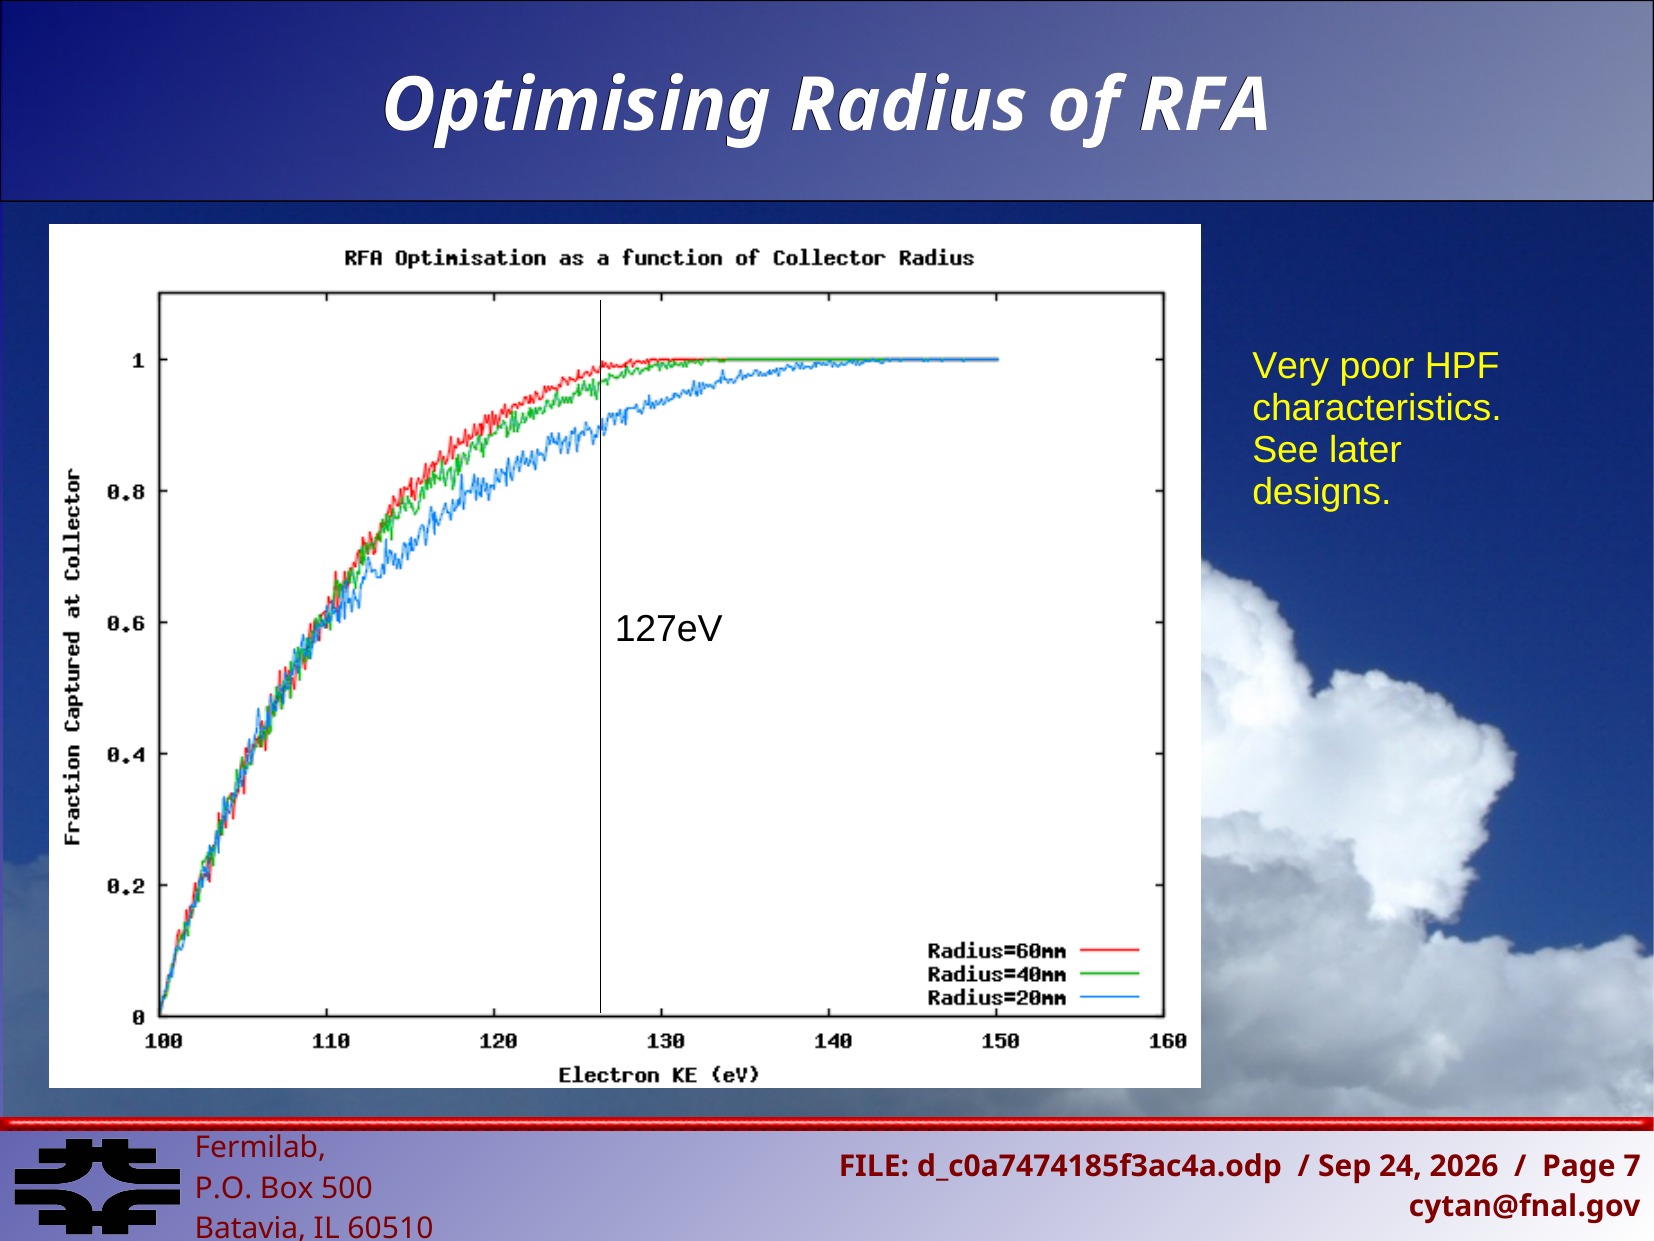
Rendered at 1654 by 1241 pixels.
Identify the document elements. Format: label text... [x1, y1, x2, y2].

text_box Very poor HPF characteristics. See later designs. [1237, 337, 1538, 521]
picture [3, 197, 1653, 201]
picture [0, 202, 1654, 1131]
text_box 127eV [600, 600, 788, 657]
title Optimising Radius of RFA [0, 7, 1654, 197]
picture [3, 1, 1653, 7]
picture [10, 1137, 184, 1236]
